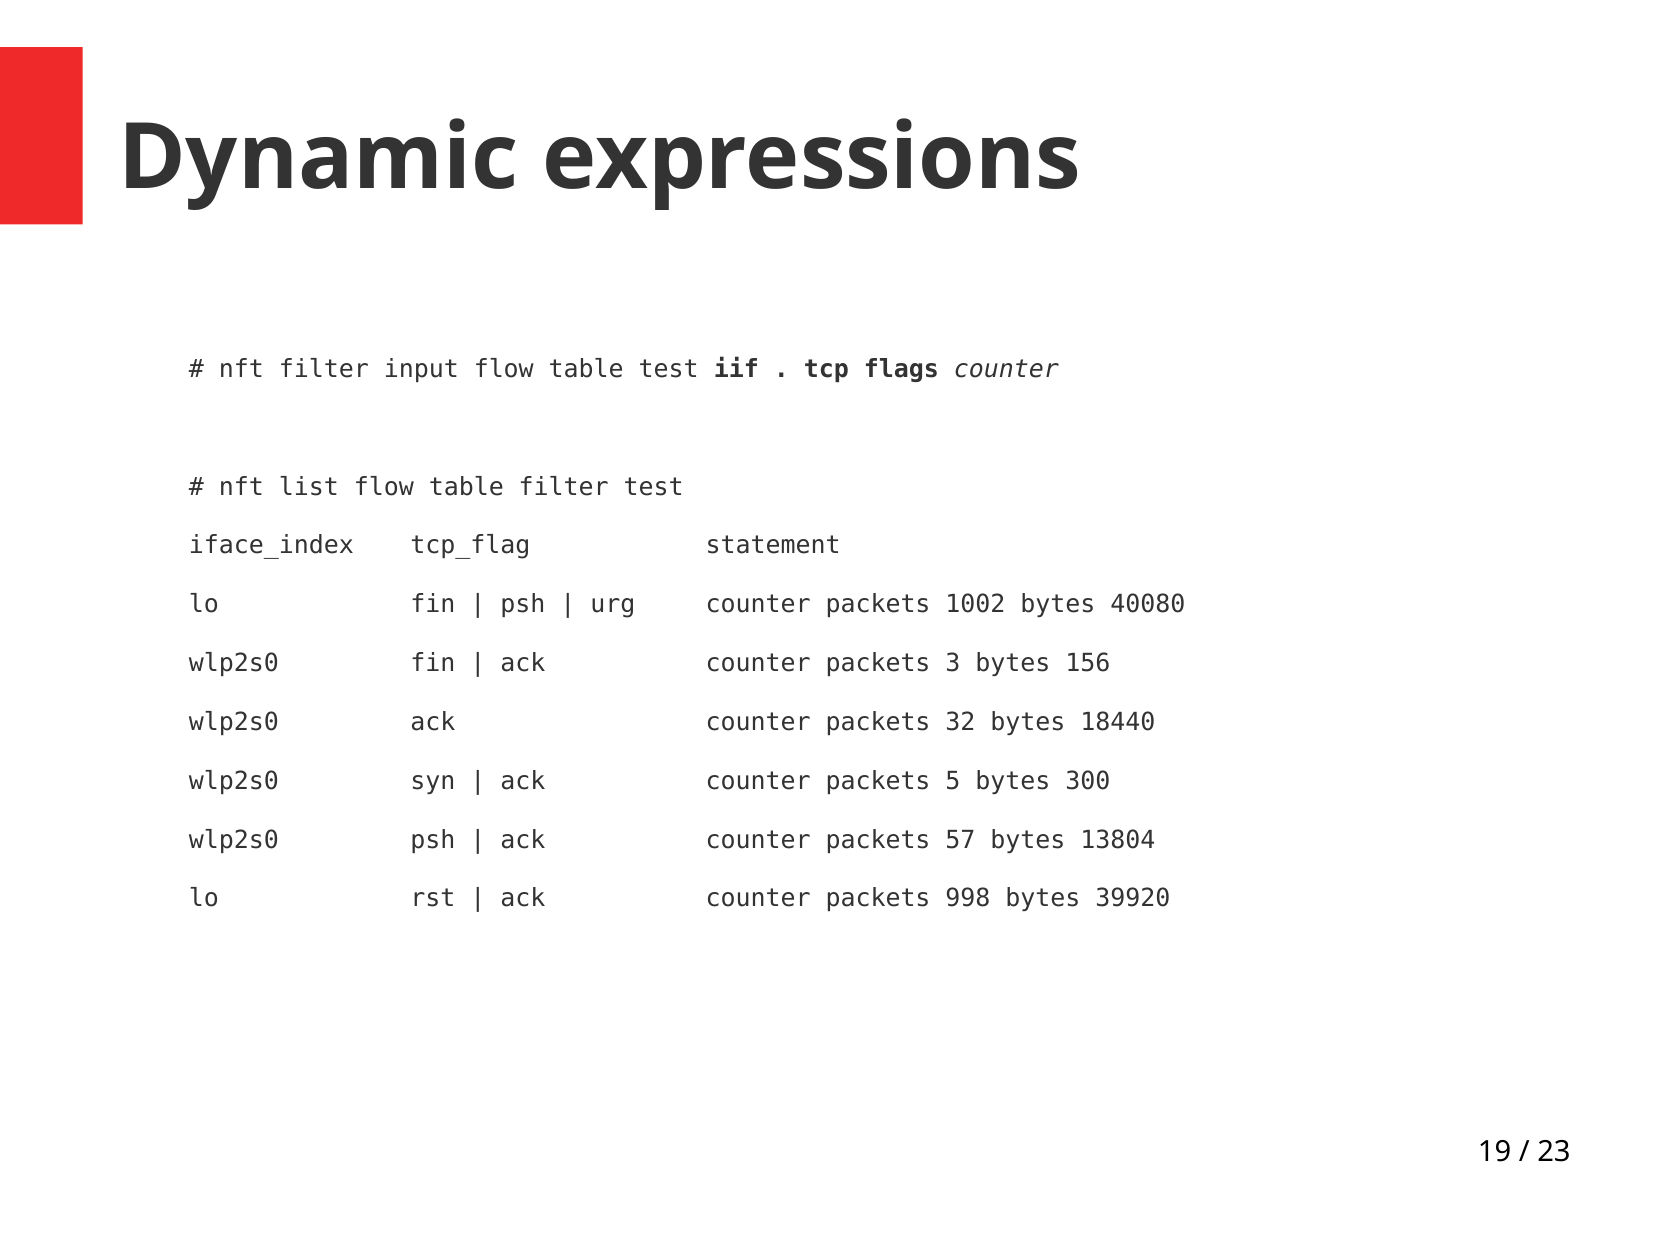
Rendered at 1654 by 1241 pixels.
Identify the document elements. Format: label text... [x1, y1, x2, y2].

title Dynamic expressions [118, 49, 1571, 257]
list # nft filter input flow table test iif . tcp flags counter # nft list flow table filter test iface_index tcp_flag statement lo fin | psh | urg counter packets 1002 bytes 40080 wlp2s0 fin | ack counter packets 3 bytes 156 wlp2s0 ack counter packets 32 bytes 18440 wlp2s0 syn | ack counter packets 5 bytes 300 wlp2s0 psh | ack counter packets 57 bytes 13804 lo rst | ack counter packets 998 bytes 39920 [118, 354, 1536, 1074]
